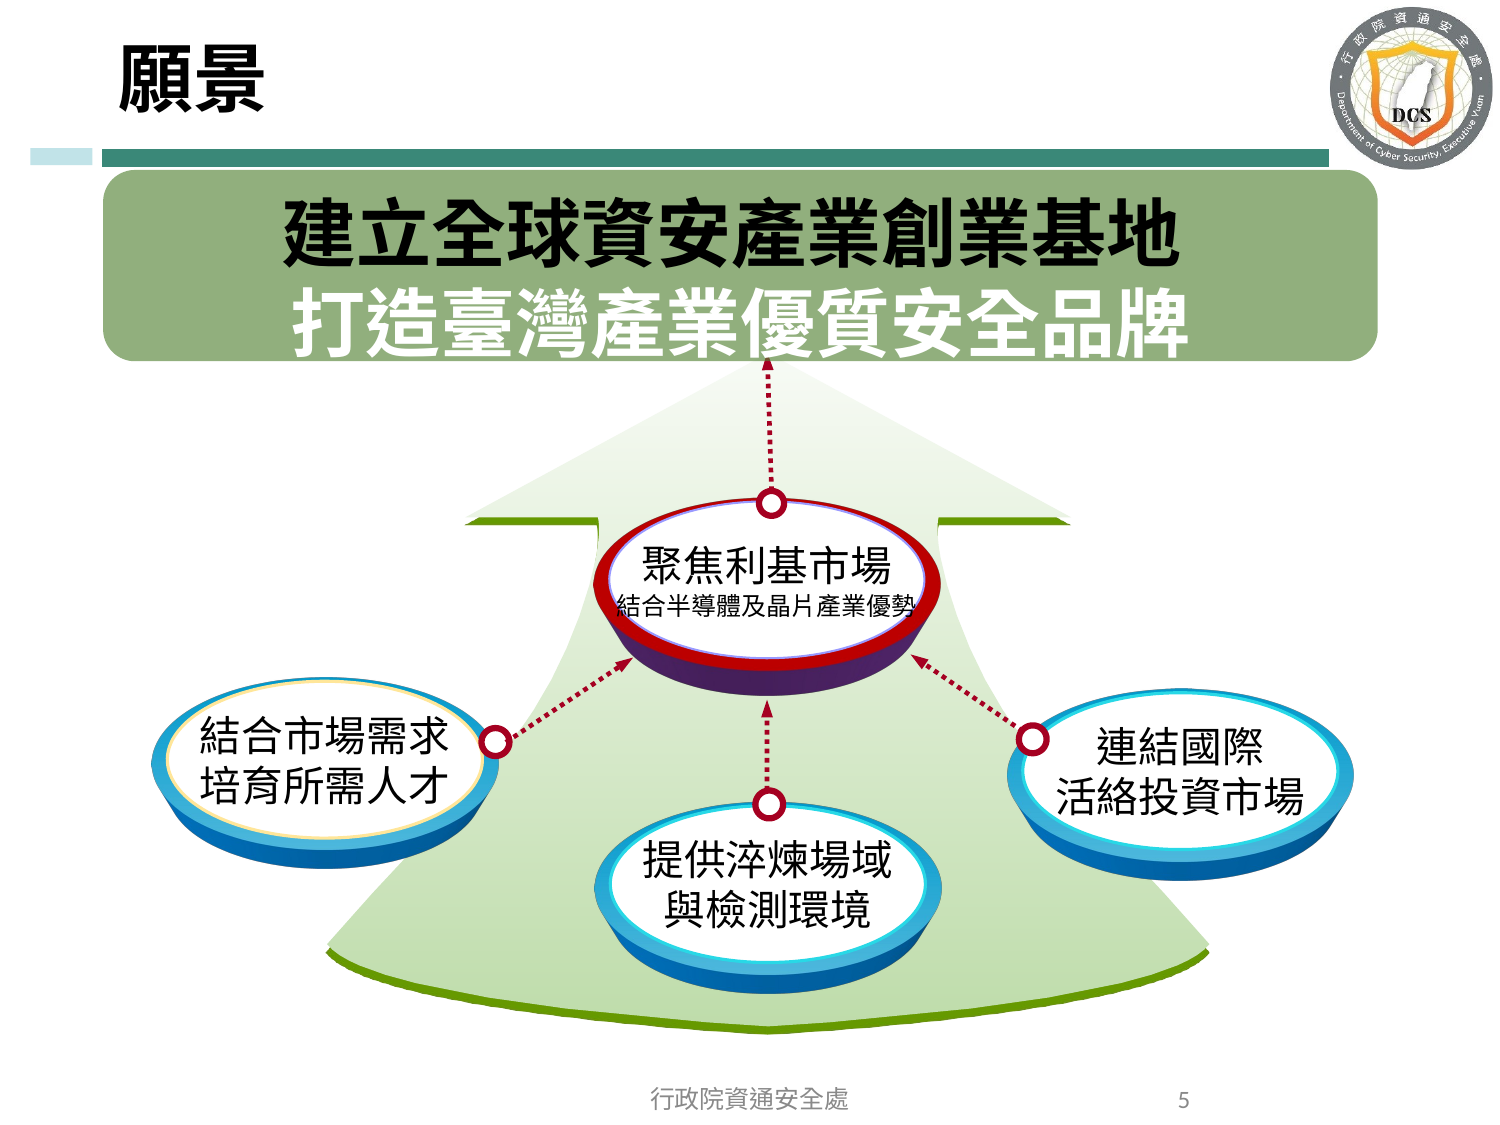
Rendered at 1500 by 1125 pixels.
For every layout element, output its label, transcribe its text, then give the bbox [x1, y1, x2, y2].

picture [610, 925, 618, 933]
text_box [151, 362, 1353, 1027]
text_box 聚焦利基市場 結合半導體及晶片產業優勢 [609, 501, 925, 659]
picture [167, 800, 175, 808]
text_box 行政院資通安全處 [496, 1076, 1004, 1120]
text_box 連結國際 活絡投資市場 [1022, 692, 1338, 850]
text_box 提供淬煉場域 與檢測環境 [610, 805, 926, 963]
text_box 建立全球資安產業創業基地 打造臺灣產業優質安全品牌 [103, 169, 1378, 362]
text_box 結合市場需求 培育所需人才 [167, 681, 483, 839]
text_box [1162, 1076, 1500, 1120]
title 願景 [103, 21, 1397, 142]
